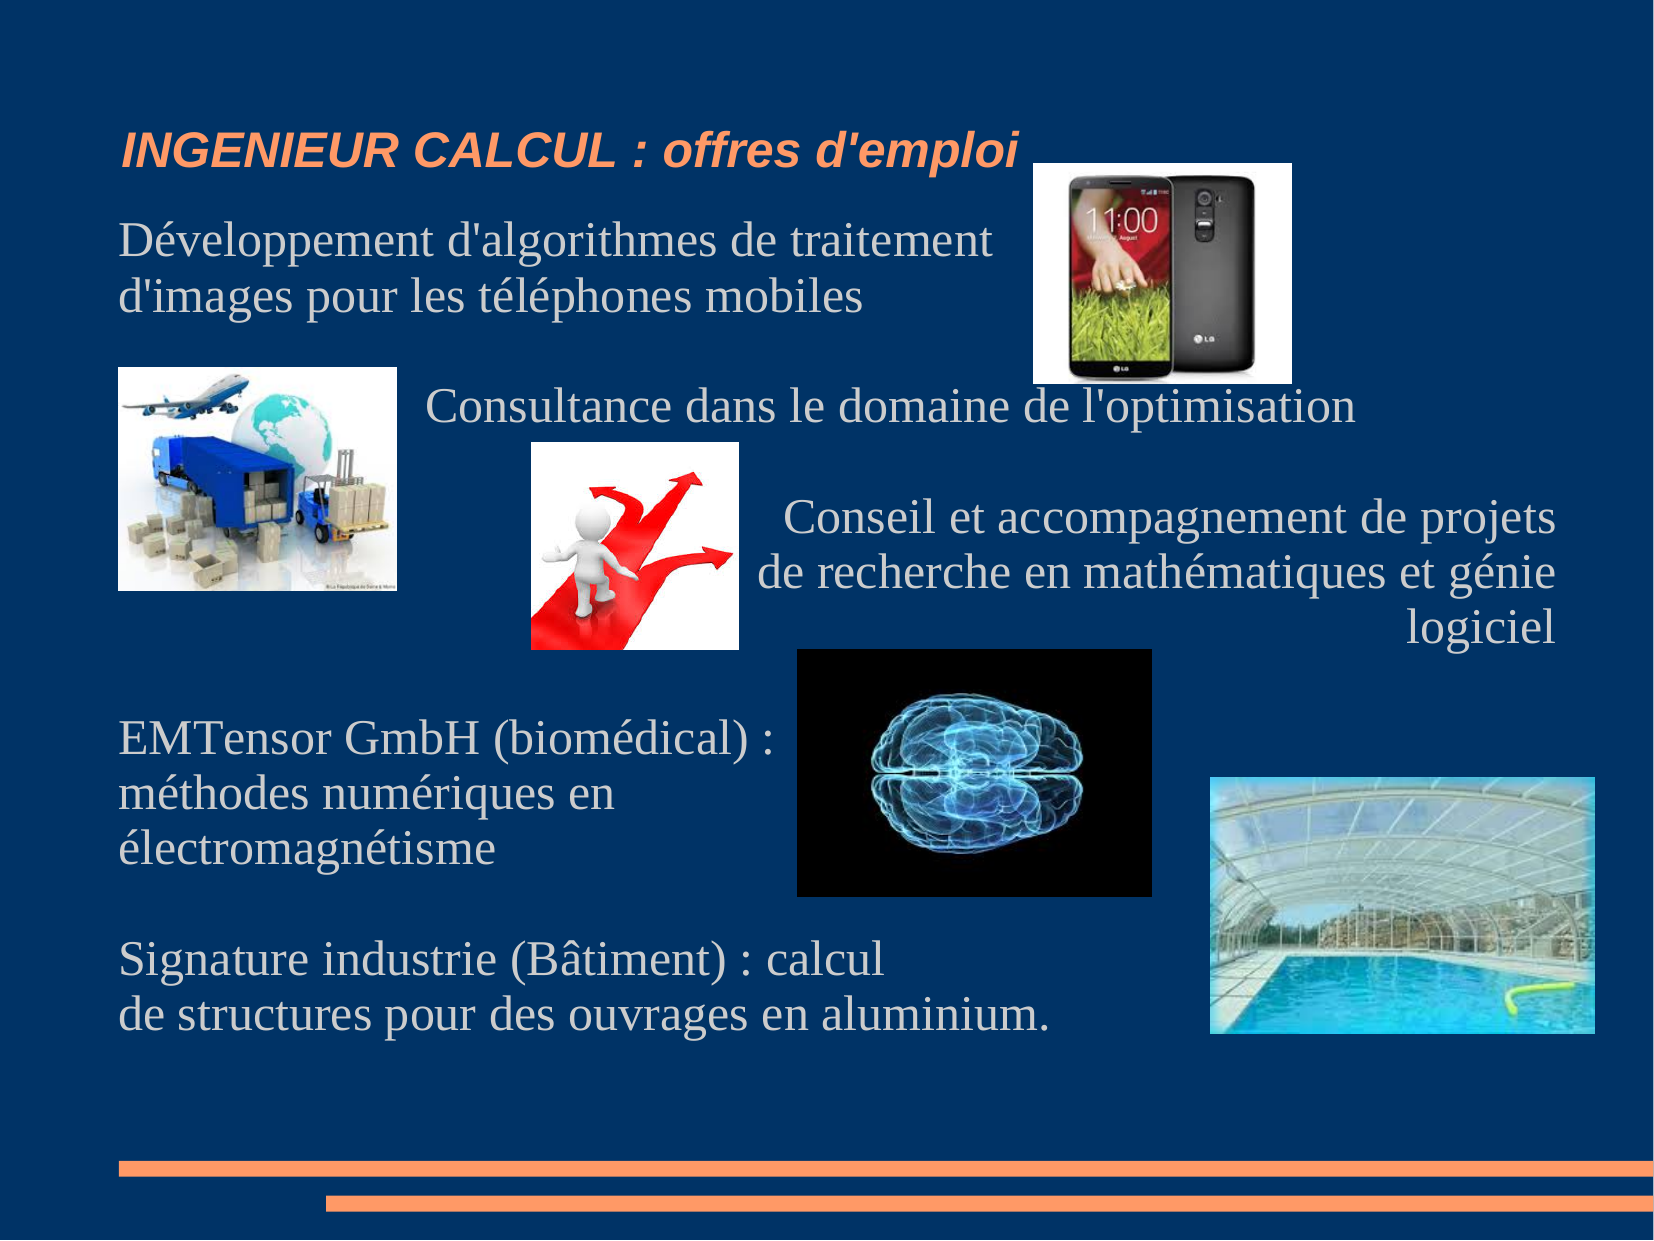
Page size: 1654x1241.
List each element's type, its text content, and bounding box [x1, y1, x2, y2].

picture [118, 367, 397, 591]
picture [1033, 163, 1292, 384]
title INGENIEUR CALCUL : offres d'emploi [121, 46, 1534, 212]
picture [797, 649, 1152, 897]
picture [531, 442, 739, 650]
picture [1210, 777, 1595, 1034]
subtitle Développement d'algorithmes de traitement d'images pour les téléphones mobiles Consultance dans le domaine de l'optimisation Conseil et accompagnement de projets de recherche en mathématiques et génie logiciel EMTensor GmbH (biomédical) : méthodes numériques en électromagnétisme Signature industrie (Bâtiment) : calcul de structures pour des ouvrages en aluminium. [118, 212, 1558, 1208]
